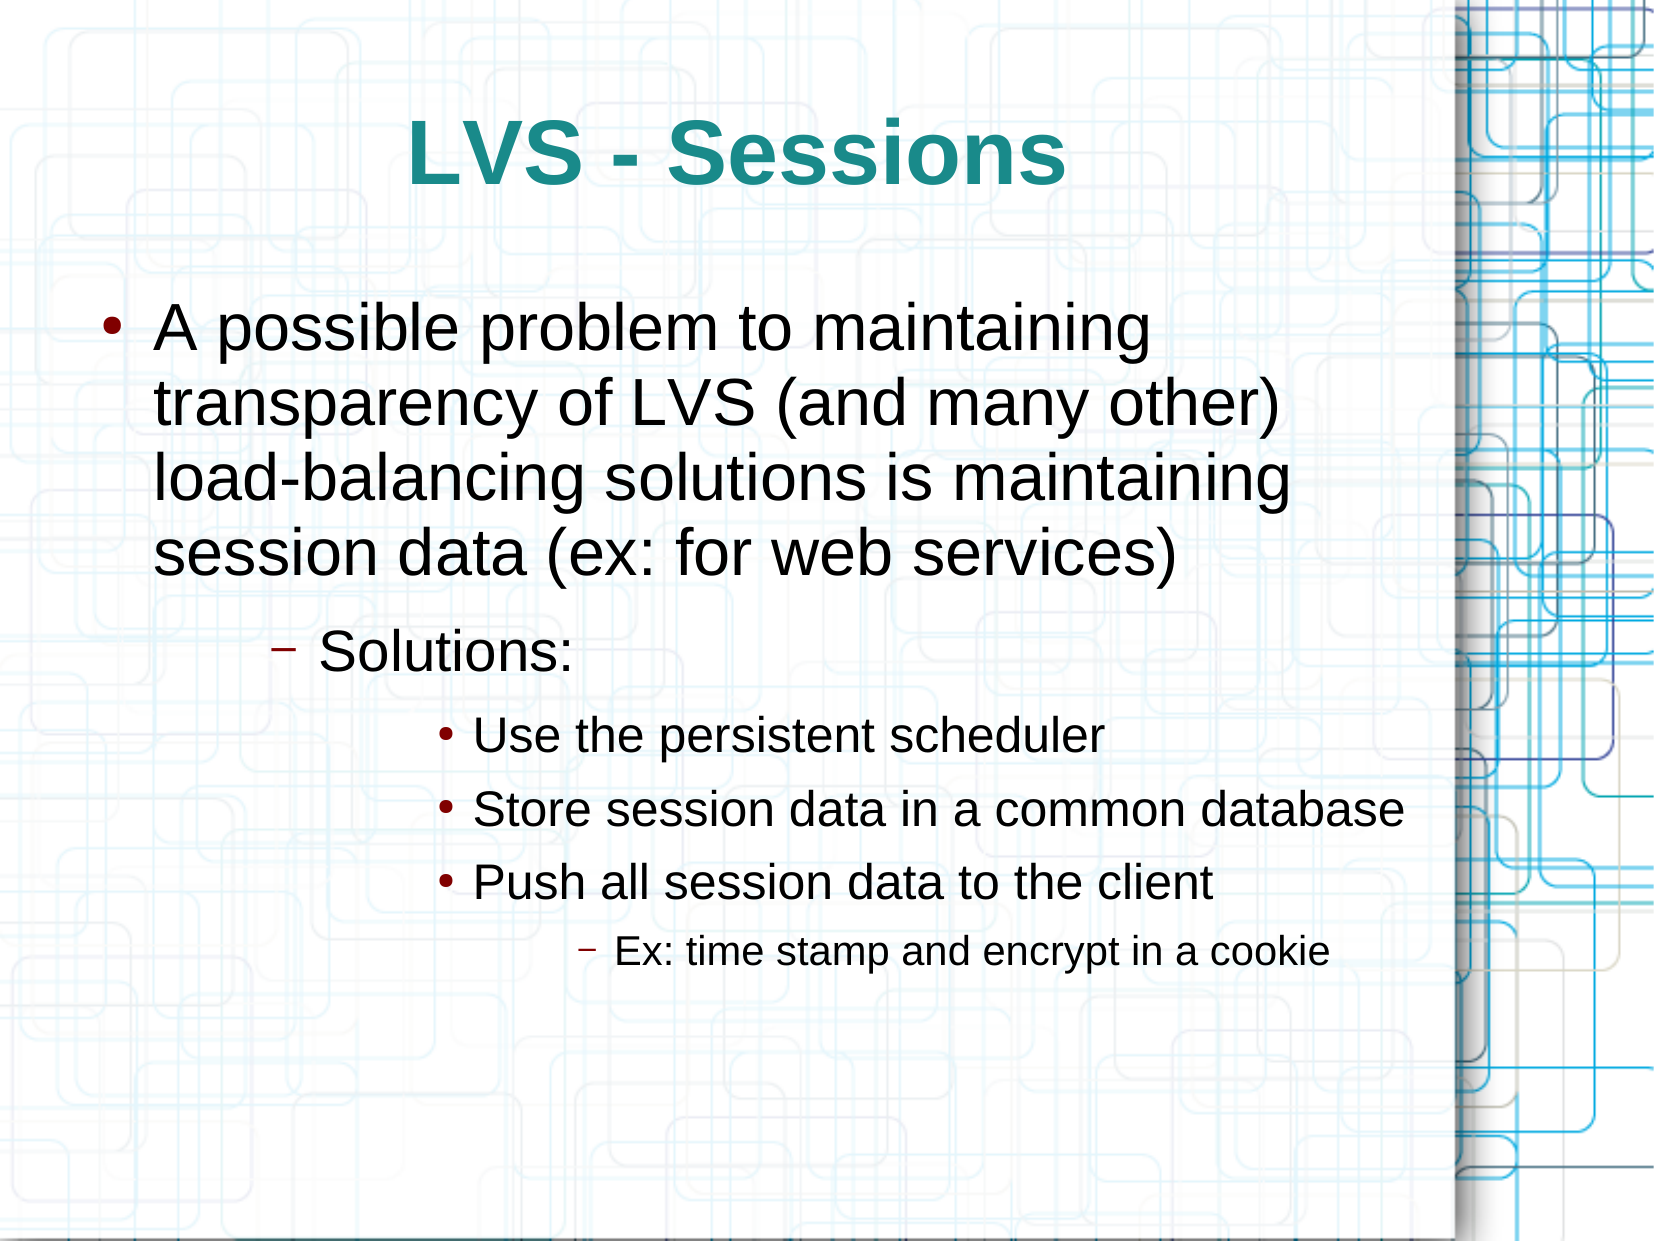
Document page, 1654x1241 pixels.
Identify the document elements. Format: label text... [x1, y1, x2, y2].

list A possible problem to maintaining transparency of LVS (and many other) load-balancing solutions is maintaining session data (ex: for web services) Solutions: Use the persistent scheduler Store session data in a common database Push all session data to the client Ex: time stamp and encrypt in a cookie [82, 290, 1418, 1094]
title LVS - Sessions [59, 49, 1418, 257]
picture [0, 0, 1654, 1241]
